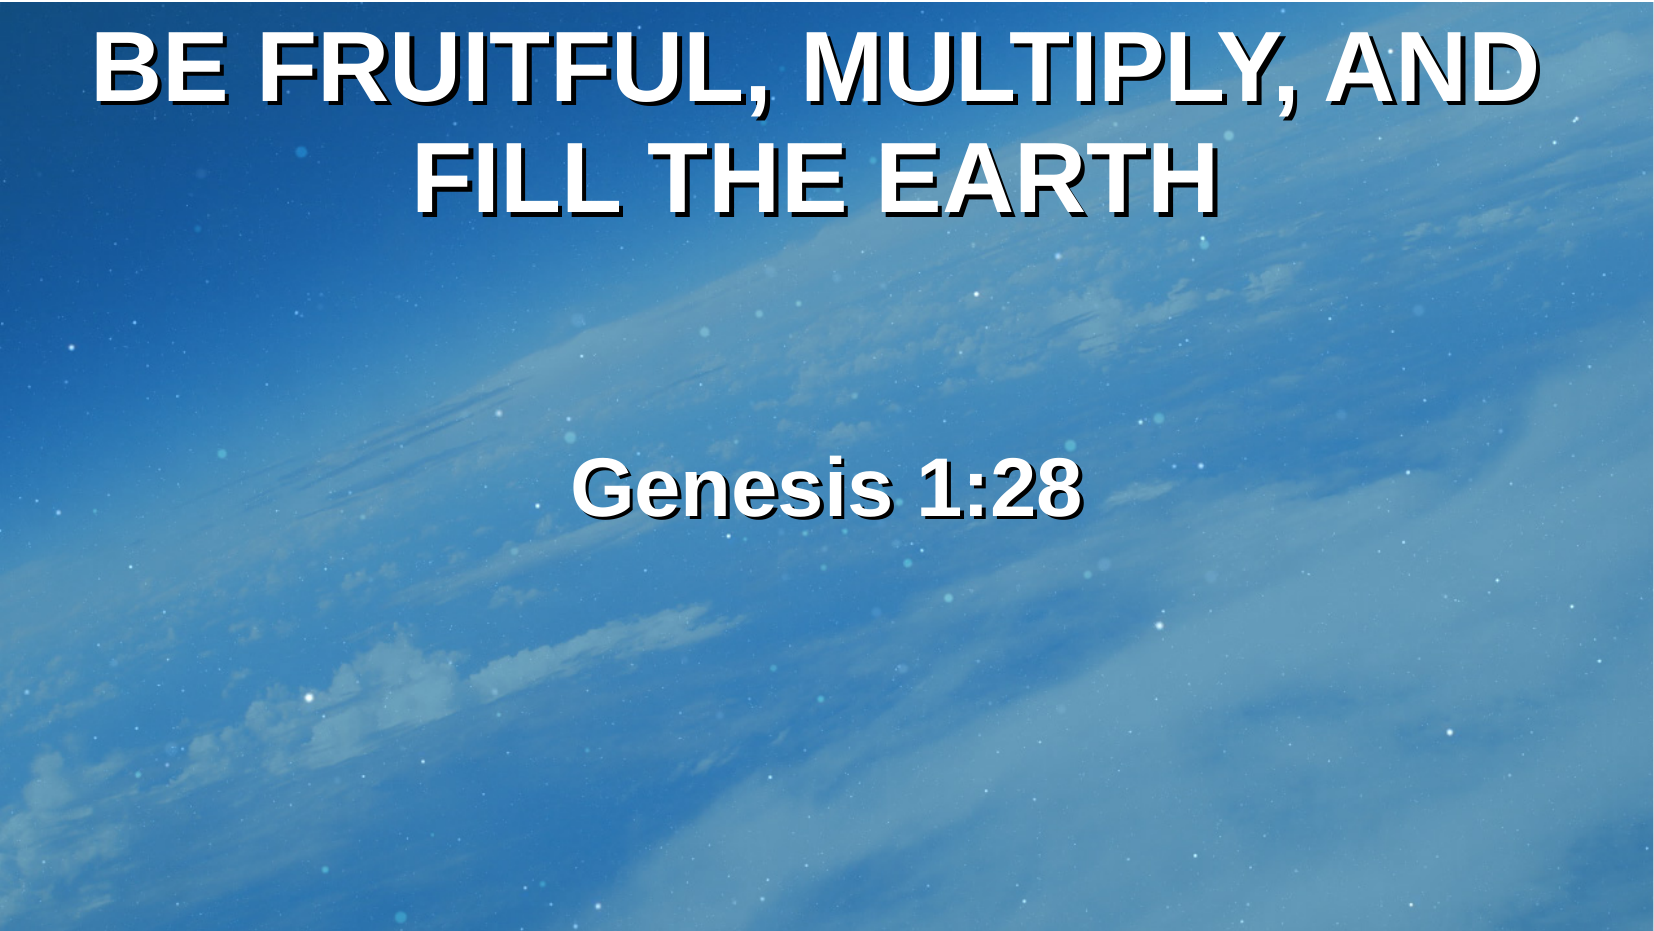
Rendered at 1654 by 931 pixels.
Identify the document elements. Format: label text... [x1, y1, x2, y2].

subtitle Genesis 1:28 [82, 217, 1571, 758]
title BE FRUITFUL, MULTIPLY, AND FILL THE EARTH [71, 10, 1561, 235]
picture [0, 2, 1654, 931]
